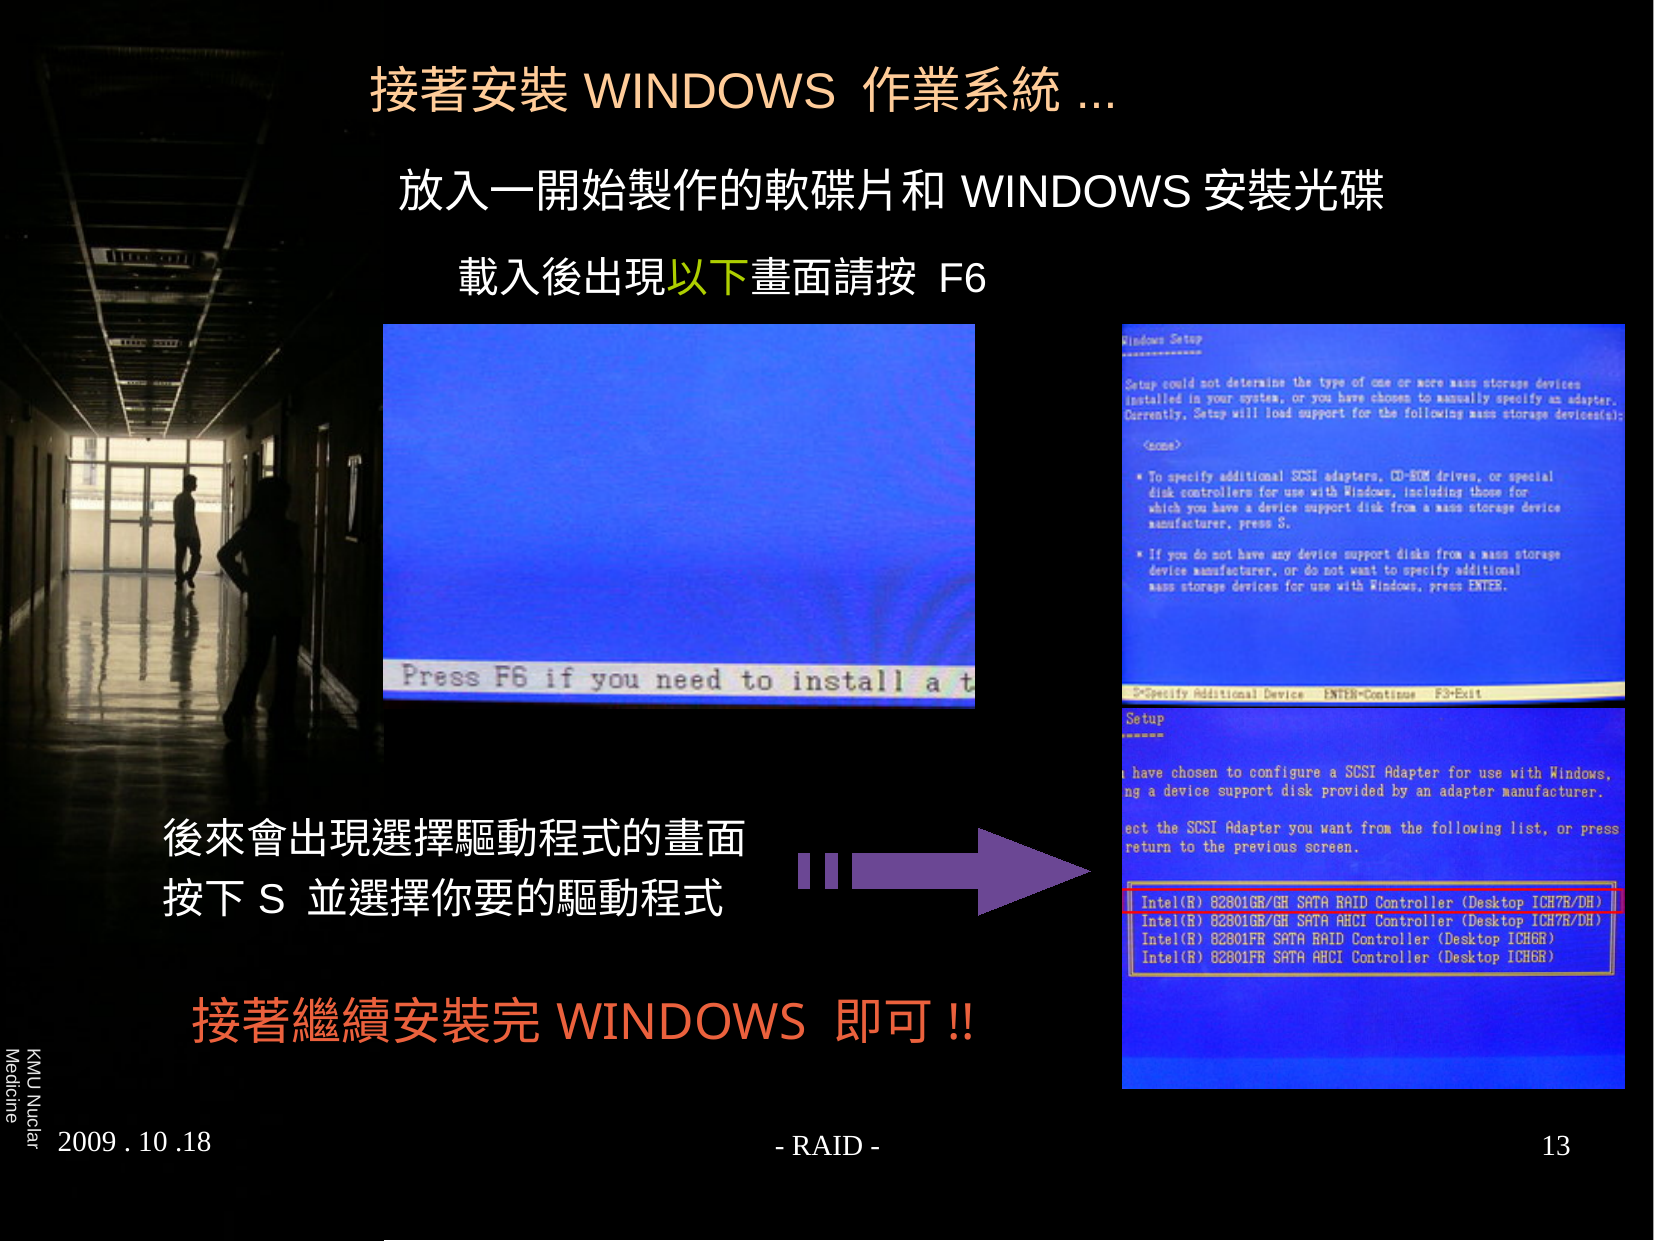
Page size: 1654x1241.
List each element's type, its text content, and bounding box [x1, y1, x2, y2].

text_box 後來會出現選擇驅動程式的畫面 按下S 並選擇你要的驅動程式 [147, 797, 857, 975]
text_box 載入後出現以下畫面請按 F6 [442, 236, 1506, 302]
text_box 接著安裝WINDOWS 作業系統... [354, 43, 1418, 119]
picture [0, 0, 975, 1241]
text_box 放入一開始製作的軟碟片和WINDOWS安裝光碟 [383, 147, 1418, 218]
text_box [857, 826, 1093, 917]
picture [1122, 324, 1625, 1089]
text_box 接著繼續安裝完WINDOWS 即可!! [177, 974, 1063, 1040]
